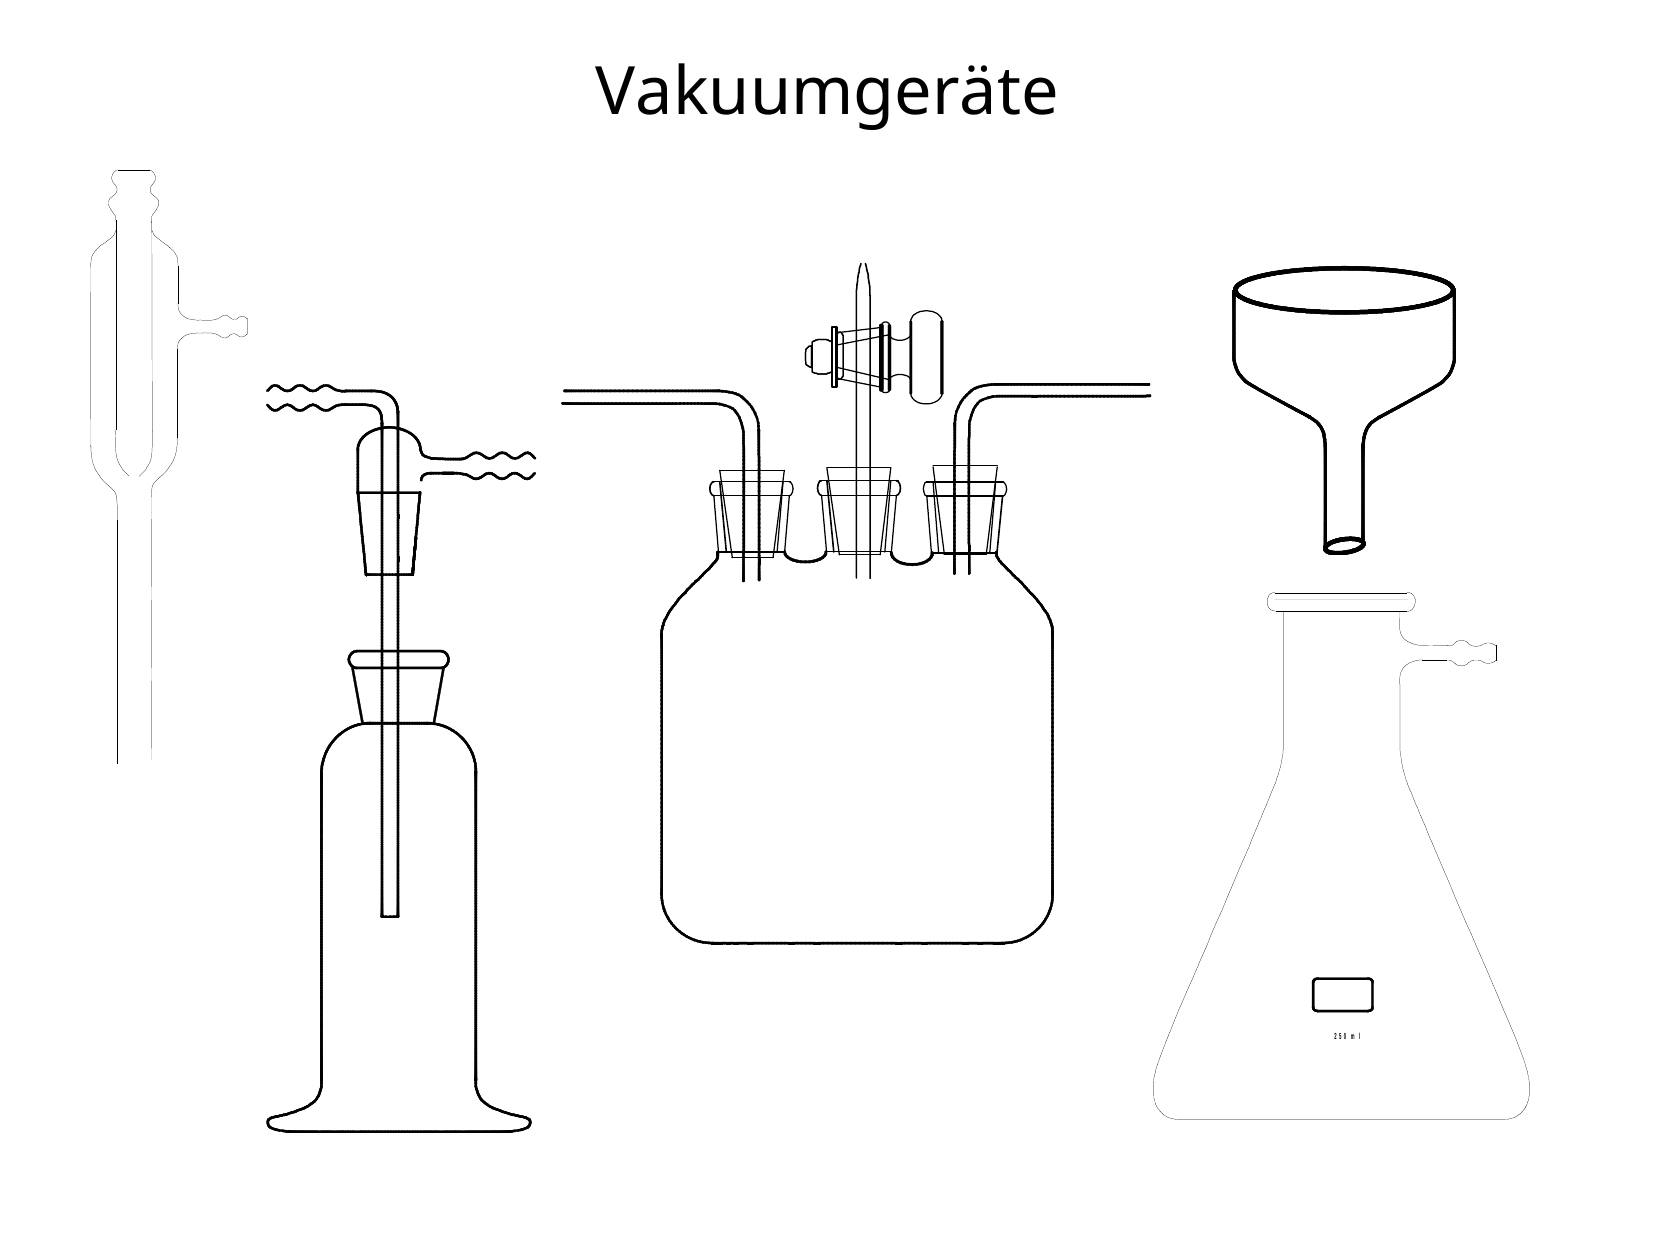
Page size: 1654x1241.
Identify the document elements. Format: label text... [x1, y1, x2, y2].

picture [265, 383, 537, 1133]
picture [1231, 265, 1457, 556]
picture [561, 261, 1534, 1123]
title Vakuumgeräte [121, 29, 1534, 148]
picture [88, 168, 251, 768]
